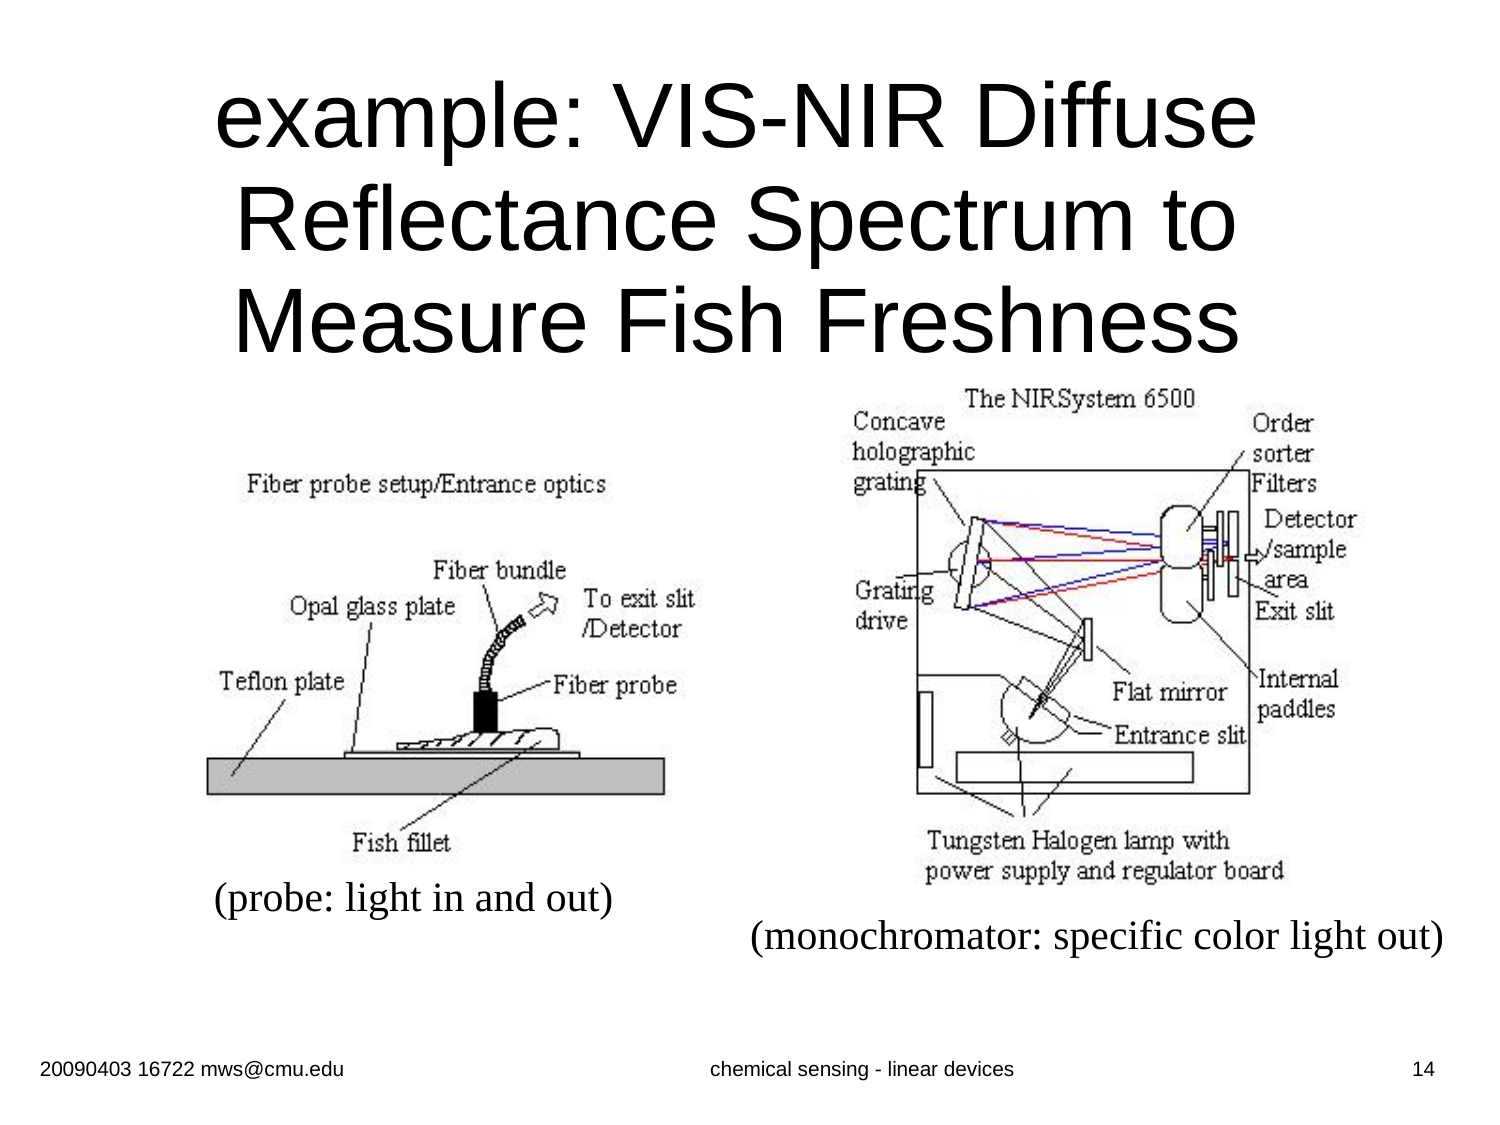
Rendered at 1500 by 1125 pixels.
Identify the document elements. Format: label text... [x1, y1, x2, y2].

picture [162, 399, 718, 929]
title example: VIS-NIR Diffuse Reflectance Spectrum to Measure Fish Freshness [99, 46, 1375, 392]
text_box (monochromator: specific color light out) [735, 900, 1460, 966]
text_box (probe: light in and out) [198, 862, 629, 928]
picture [825, 374, 1380, 900]
